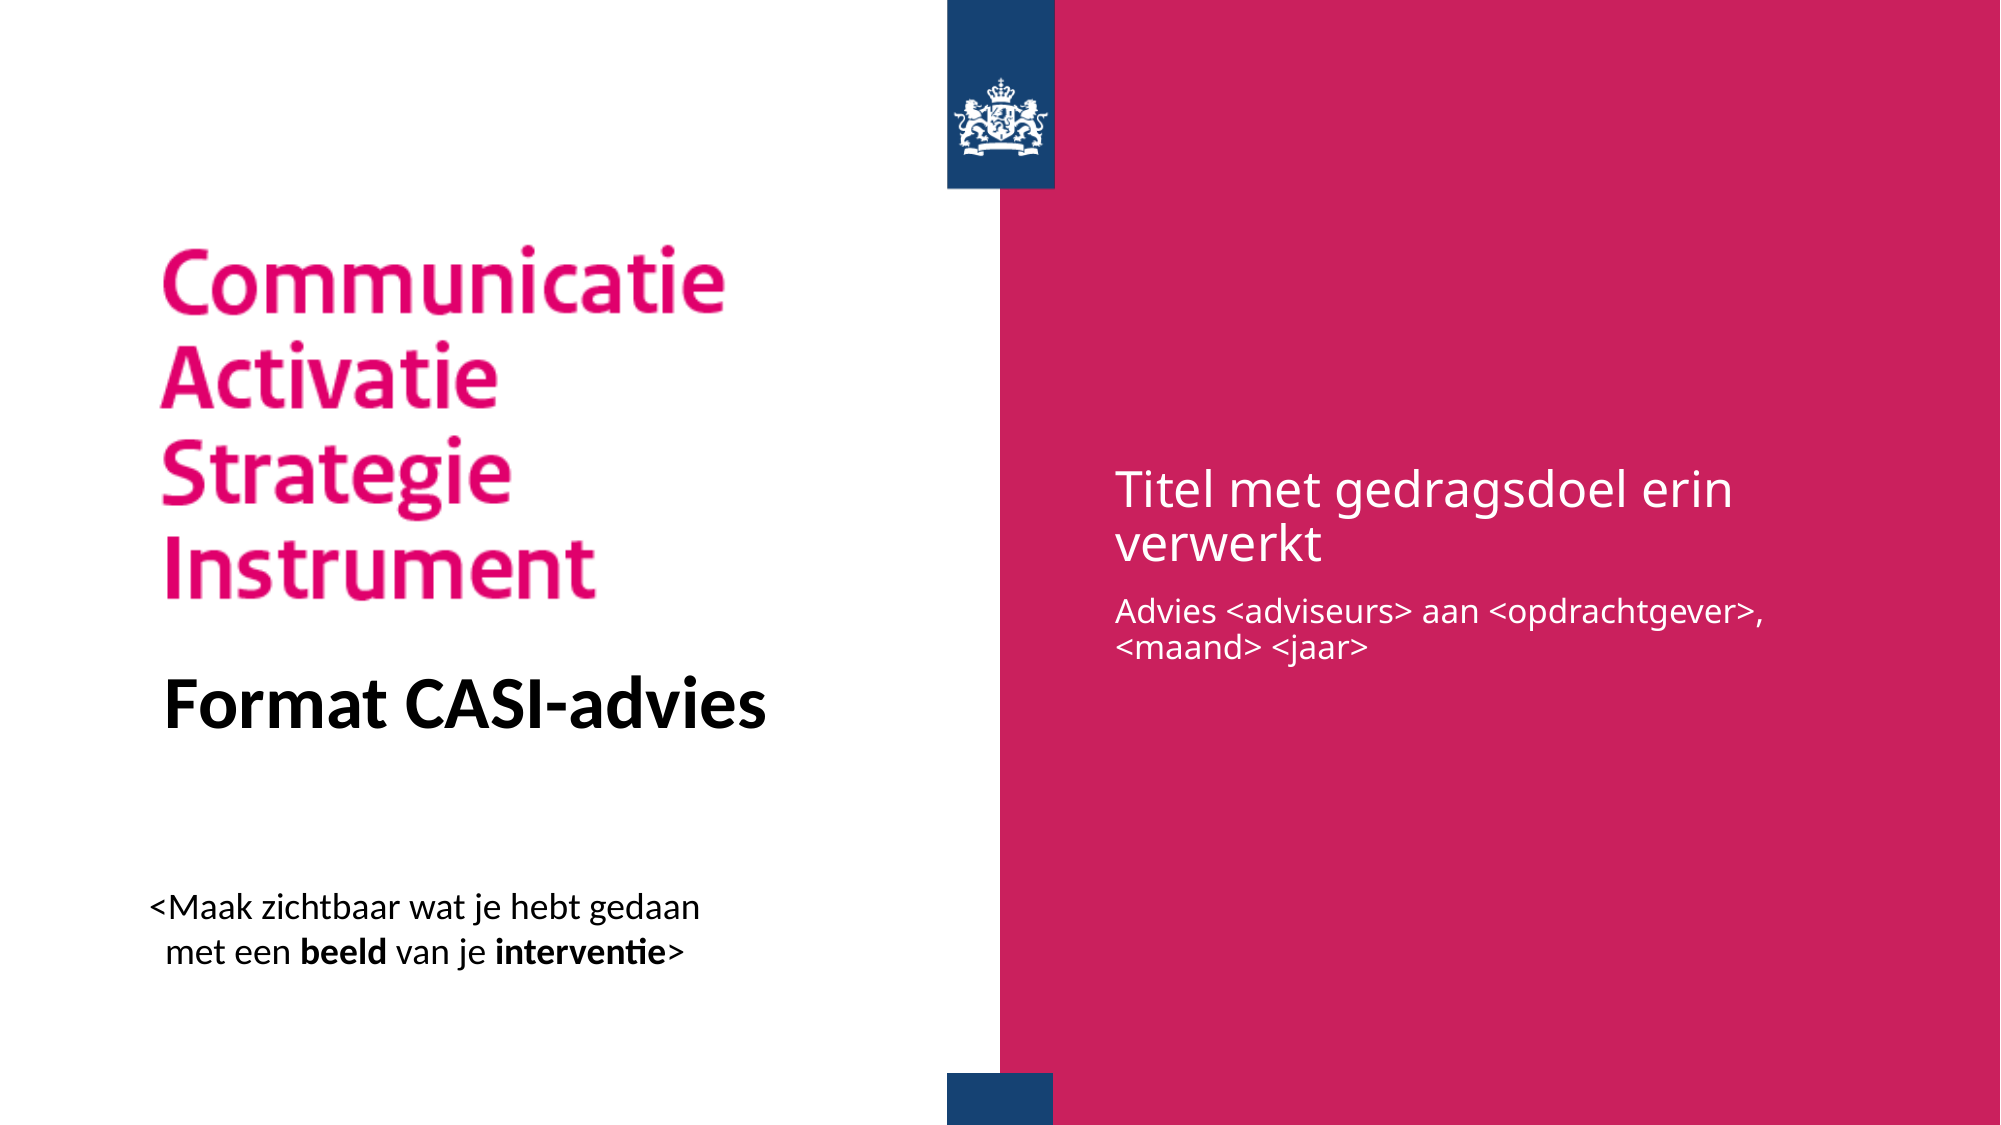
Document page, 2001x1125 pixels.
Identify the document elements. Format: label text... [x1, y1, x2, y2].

subtitle Advies <adviseurs> aan <opdrachtgever>, <maand> <jaar> [1100, 587, 1922, 982]
text_box Titel met gedragsdoel erin verwerkt [1100, 357, 1922, 587]
text_box Format CASI-advies <Maak zichtbaar wat je hebt gedaan met een beeld van je interventie> [67, 527, 882, 1082]
picture [96, 208, 876, 672]
